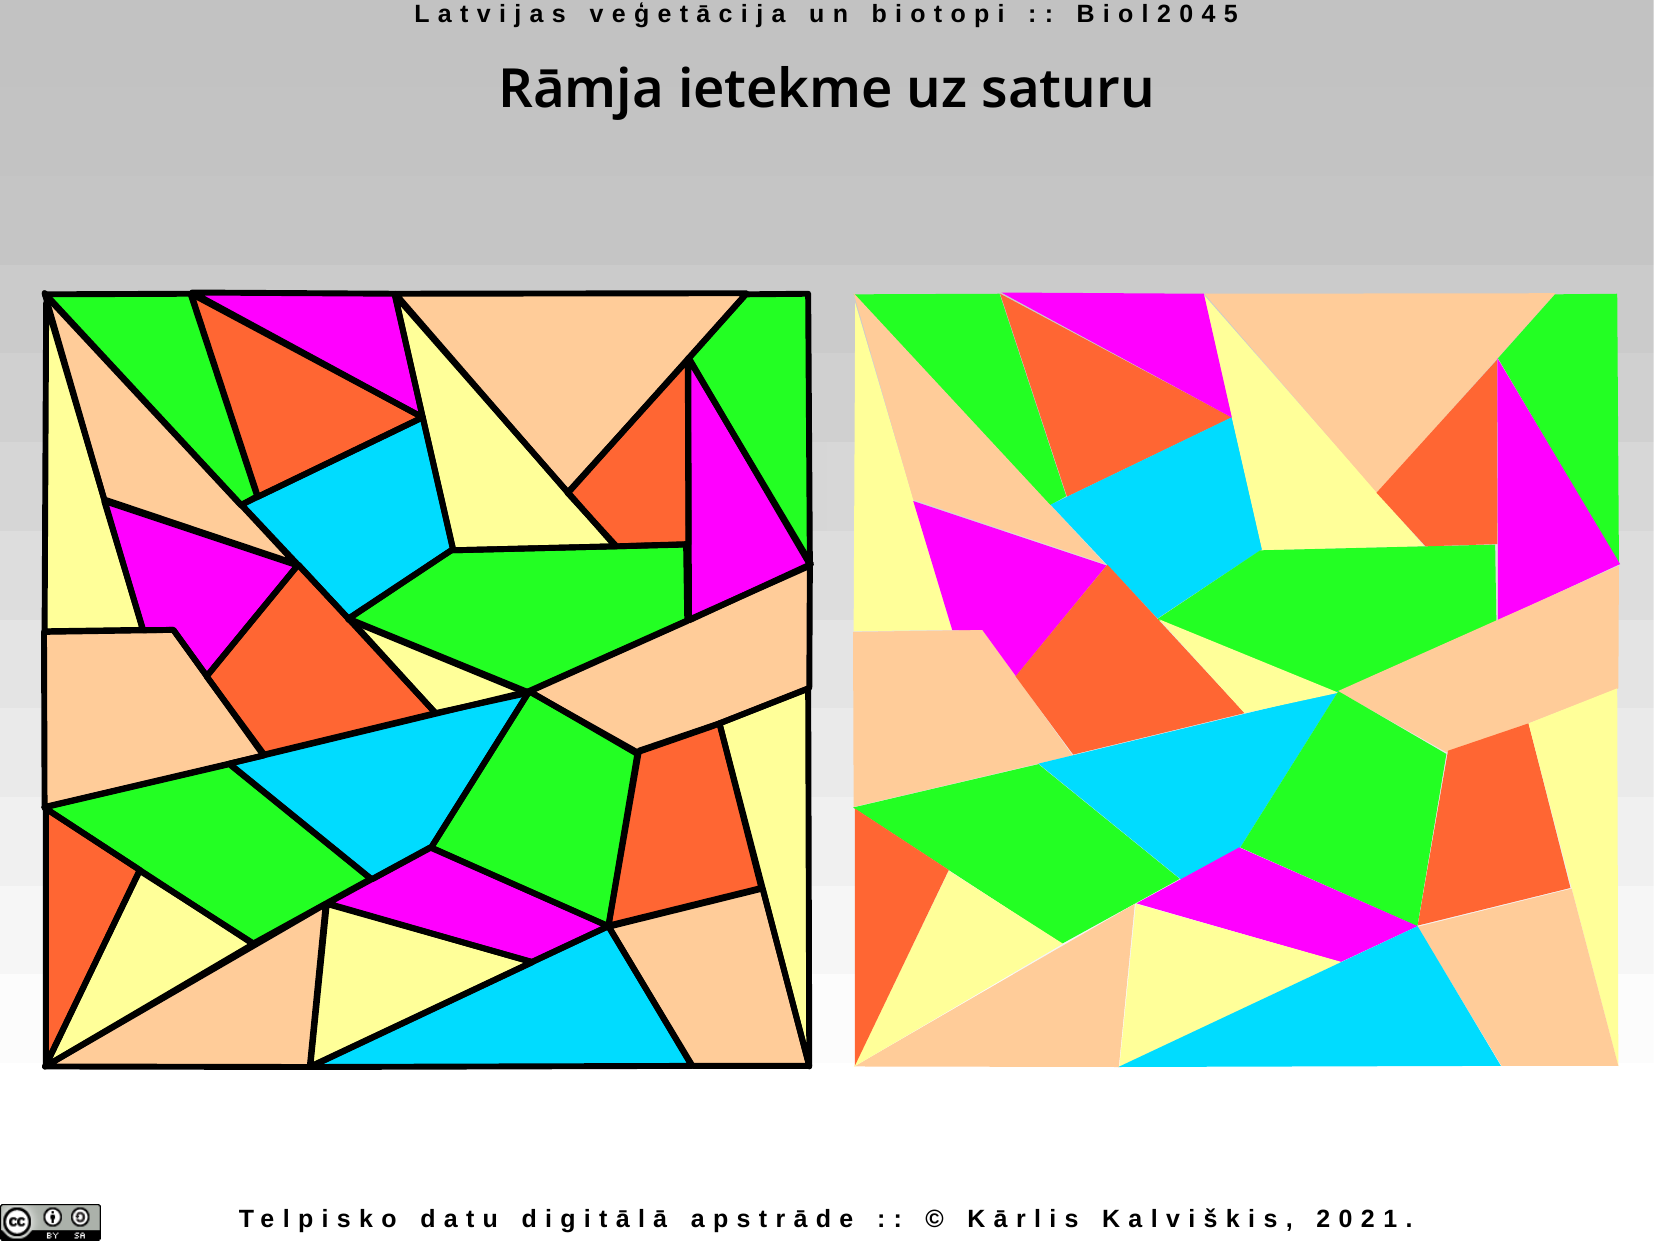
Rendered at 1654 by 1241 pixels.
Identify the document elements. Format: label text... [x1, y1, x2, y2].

text_box [54, 876, 246, 1057]
text_box [692, 372, 804, 614]
text_box [53, 309, 283, 556]
text_box [211, 571, 428, 750]
text_box [573, 370, 685, 543]
text_box [314, 909, 521, 1061]
text_box [54, 768, 364, 939]
text_box [437, 696, 633, 921]
text_box [615, 893, 804, 1062]
text_box [248, 423, 449, 613]
text_box [724, 694, 806, 1038]
text_box [694, 297, 806, 548]
text_box [48, 330, 138, 628]
text_box [366, 631, 513, 709]
text_box [326, 931, 685, 1064]
text_box [357, 548, 684, 688]
text_box [207, 296, 417, 410]
text_box [55, 297, 253, 500]
text_box [613, 728, 757, 921]
text_box [59, 911, 321, 1064]
text_box [237, 699, 520, 875]
text_box [853, 292, 1621, 1068]
text_box [402, 309, 607, 547]
title Rāmja ietekme uz saturu [29, 49, 1625, 296]
text_box [49, 815, 135, 1049]
text_box [47, 633, 257, 802]
text_box [337, 852, 599, 958]
picture [0, 0, 1654, 1241]
text_box [110, 507, 291, 669]
text_box [538, 572, 806, 748]
text_box [197, 301, 414, 492]
text_box [403, 297, 738, 486]
